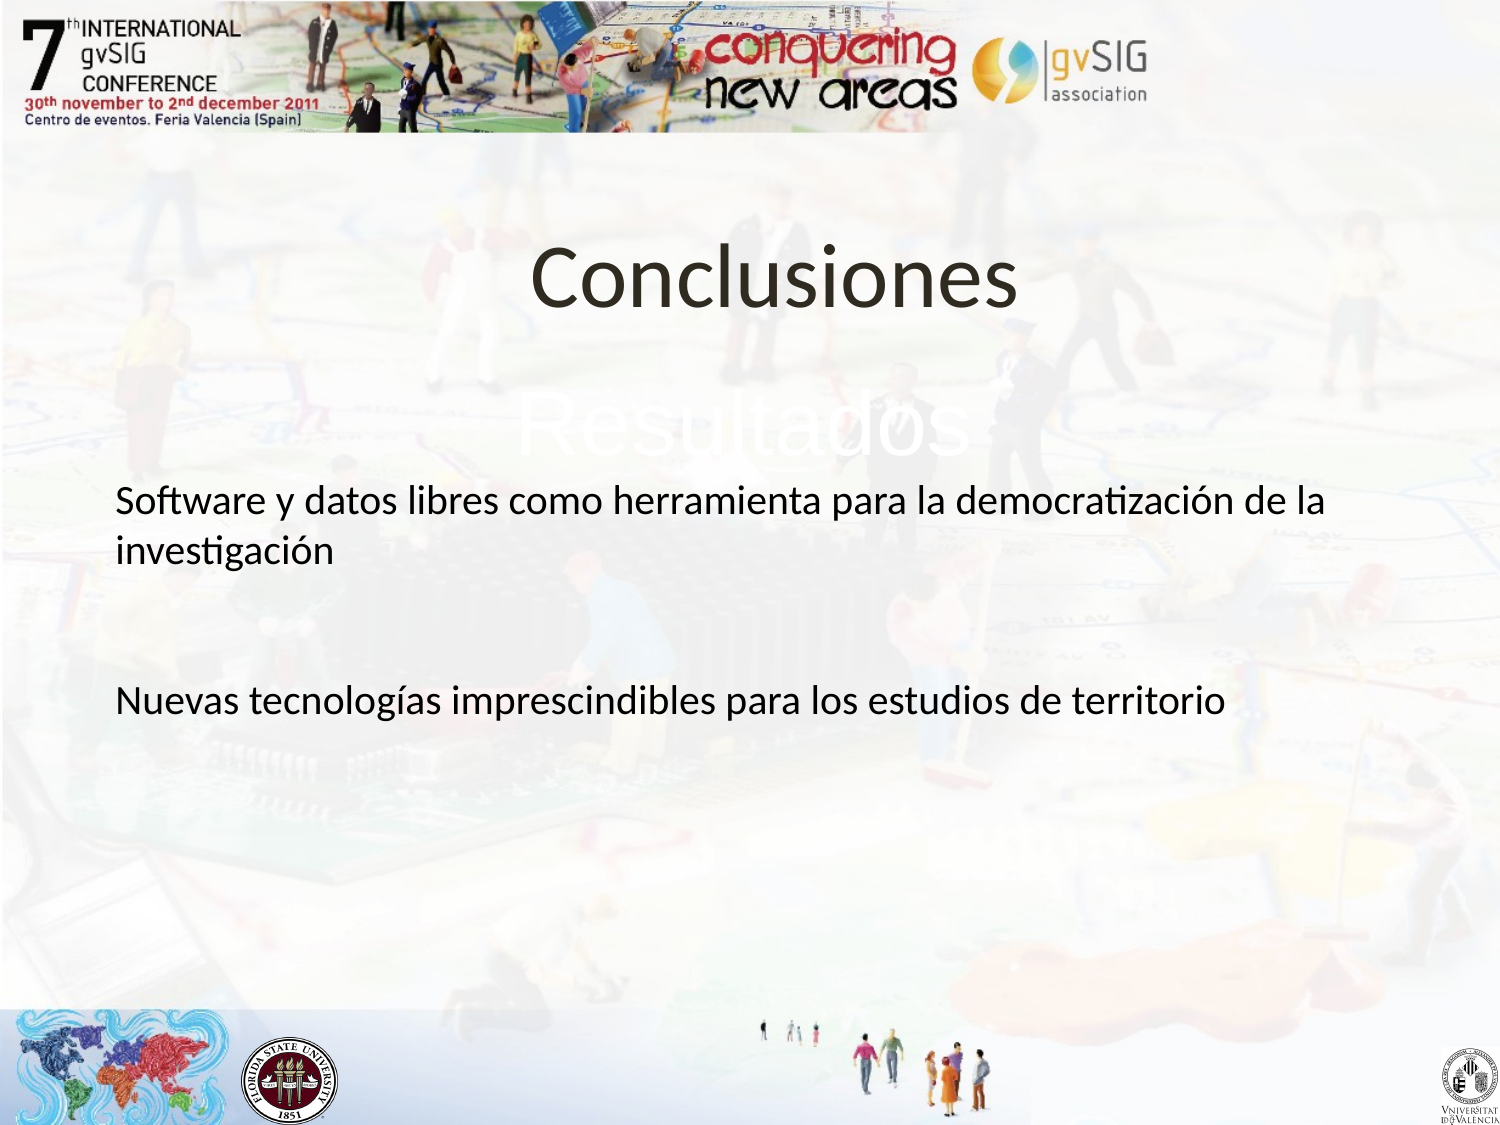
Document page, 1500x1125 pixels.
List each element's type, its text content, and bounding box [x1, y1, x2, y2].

title Conclusiones [100, 208, 1451, 444]
picture [0, 0, 1500, 1125]
text_box Software y datos libres como herramienta para la democratización de la investigación Nuevas tecnologías imprescindibles para los estudios de territorio [100, 420, 1447, 911]
